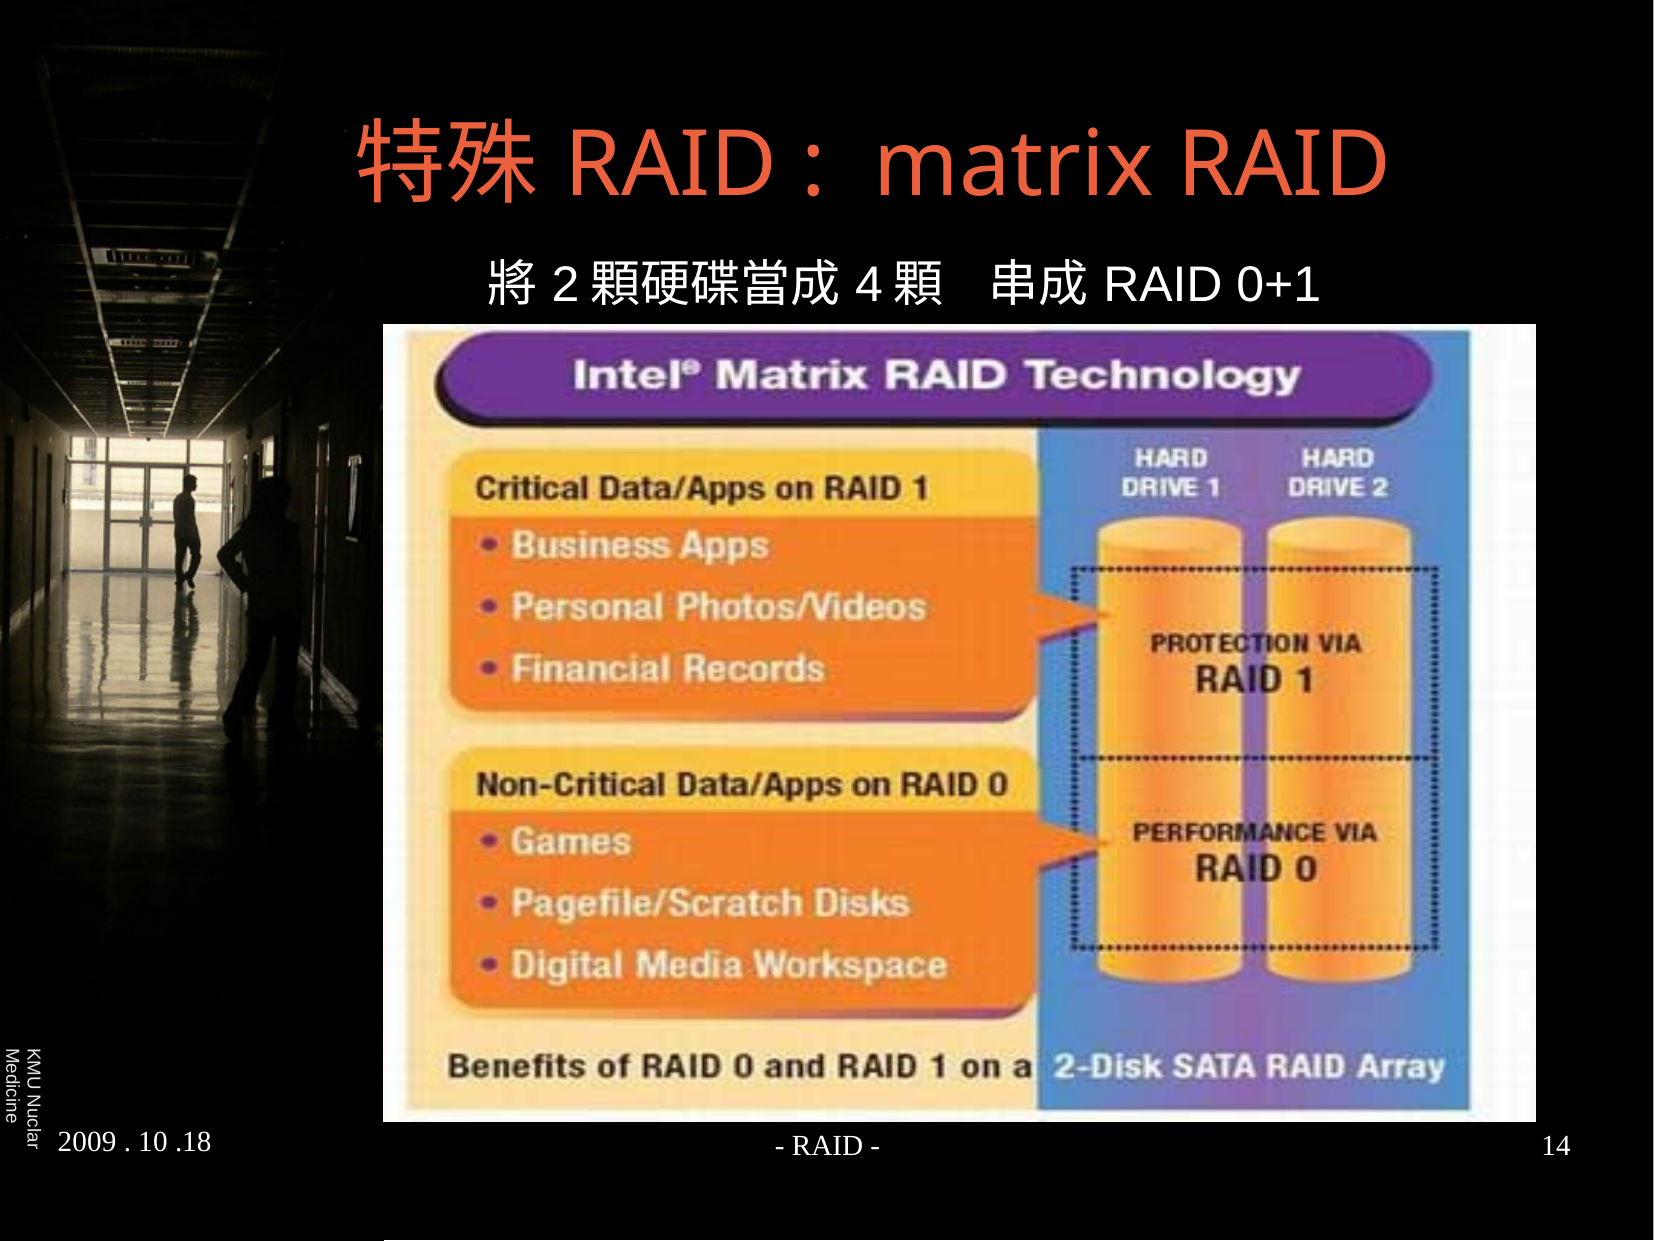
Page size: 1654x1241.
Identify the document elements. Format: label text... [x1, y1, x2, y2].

title 特殊RAID : matrix RAID [354, 59, 1542, 252]
picture [0, 0, 1536, 1241]
text_box 將2顆硬碟當成4顆 串成RAID 0+1 [472, 236, 1625, 312]
